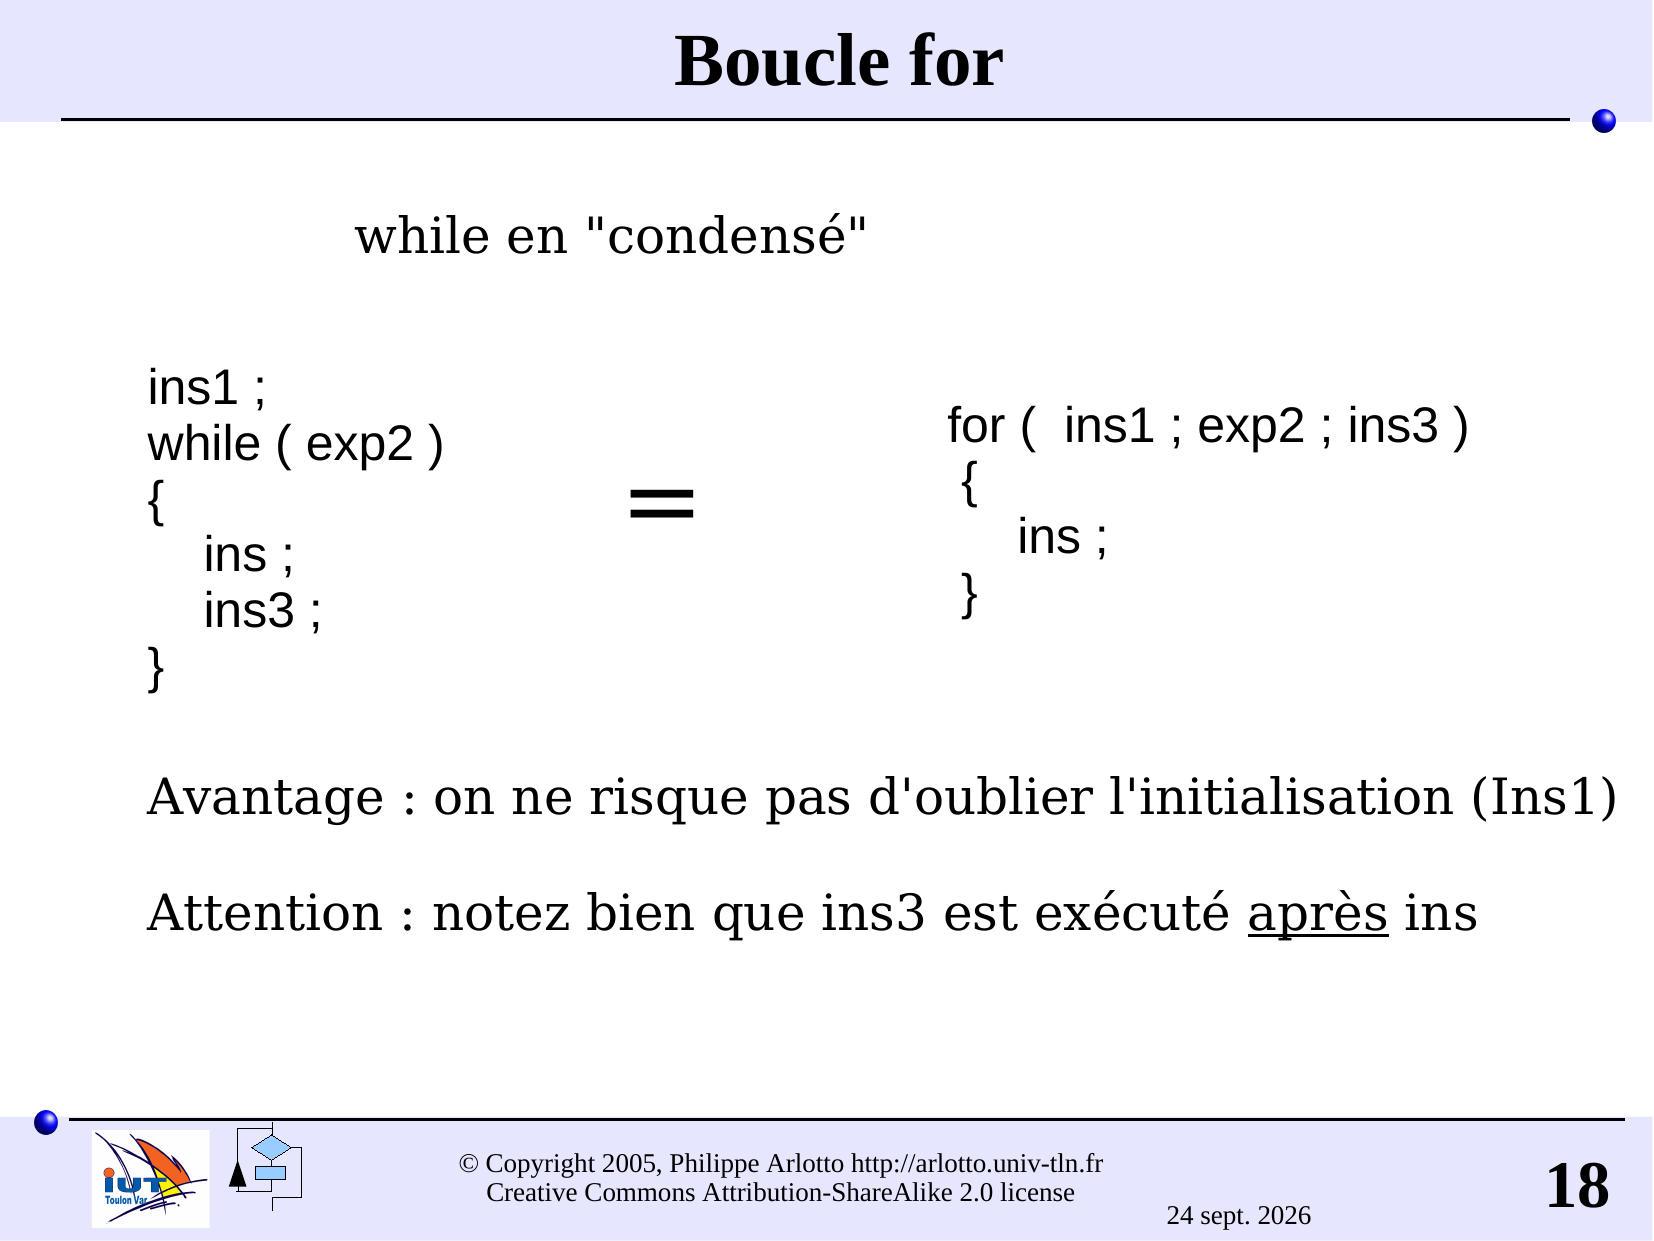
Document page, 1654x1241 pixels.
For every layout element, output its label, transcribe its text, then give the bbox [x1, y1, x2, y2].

text_box ins1 ; while ( exp2 ) { ins ; ins3 ; } [147, 359, 445, 694]
text_box for ( ins1 ; exp2 ; ins3 ) { ins ; } [947, 397, 1471, 621]
title Boucle for [95, 14, 1585, 107]
text_box Avantage : on ne risque pas d'oublier l'initialisation (Ins1) Attention : notez bien que ins3 est exécuté après ins [147, 767, 1621, 943]
text_box = [620, 442, 704, 560]
text_box while en "condensé" [354, 206, 870, 265]
